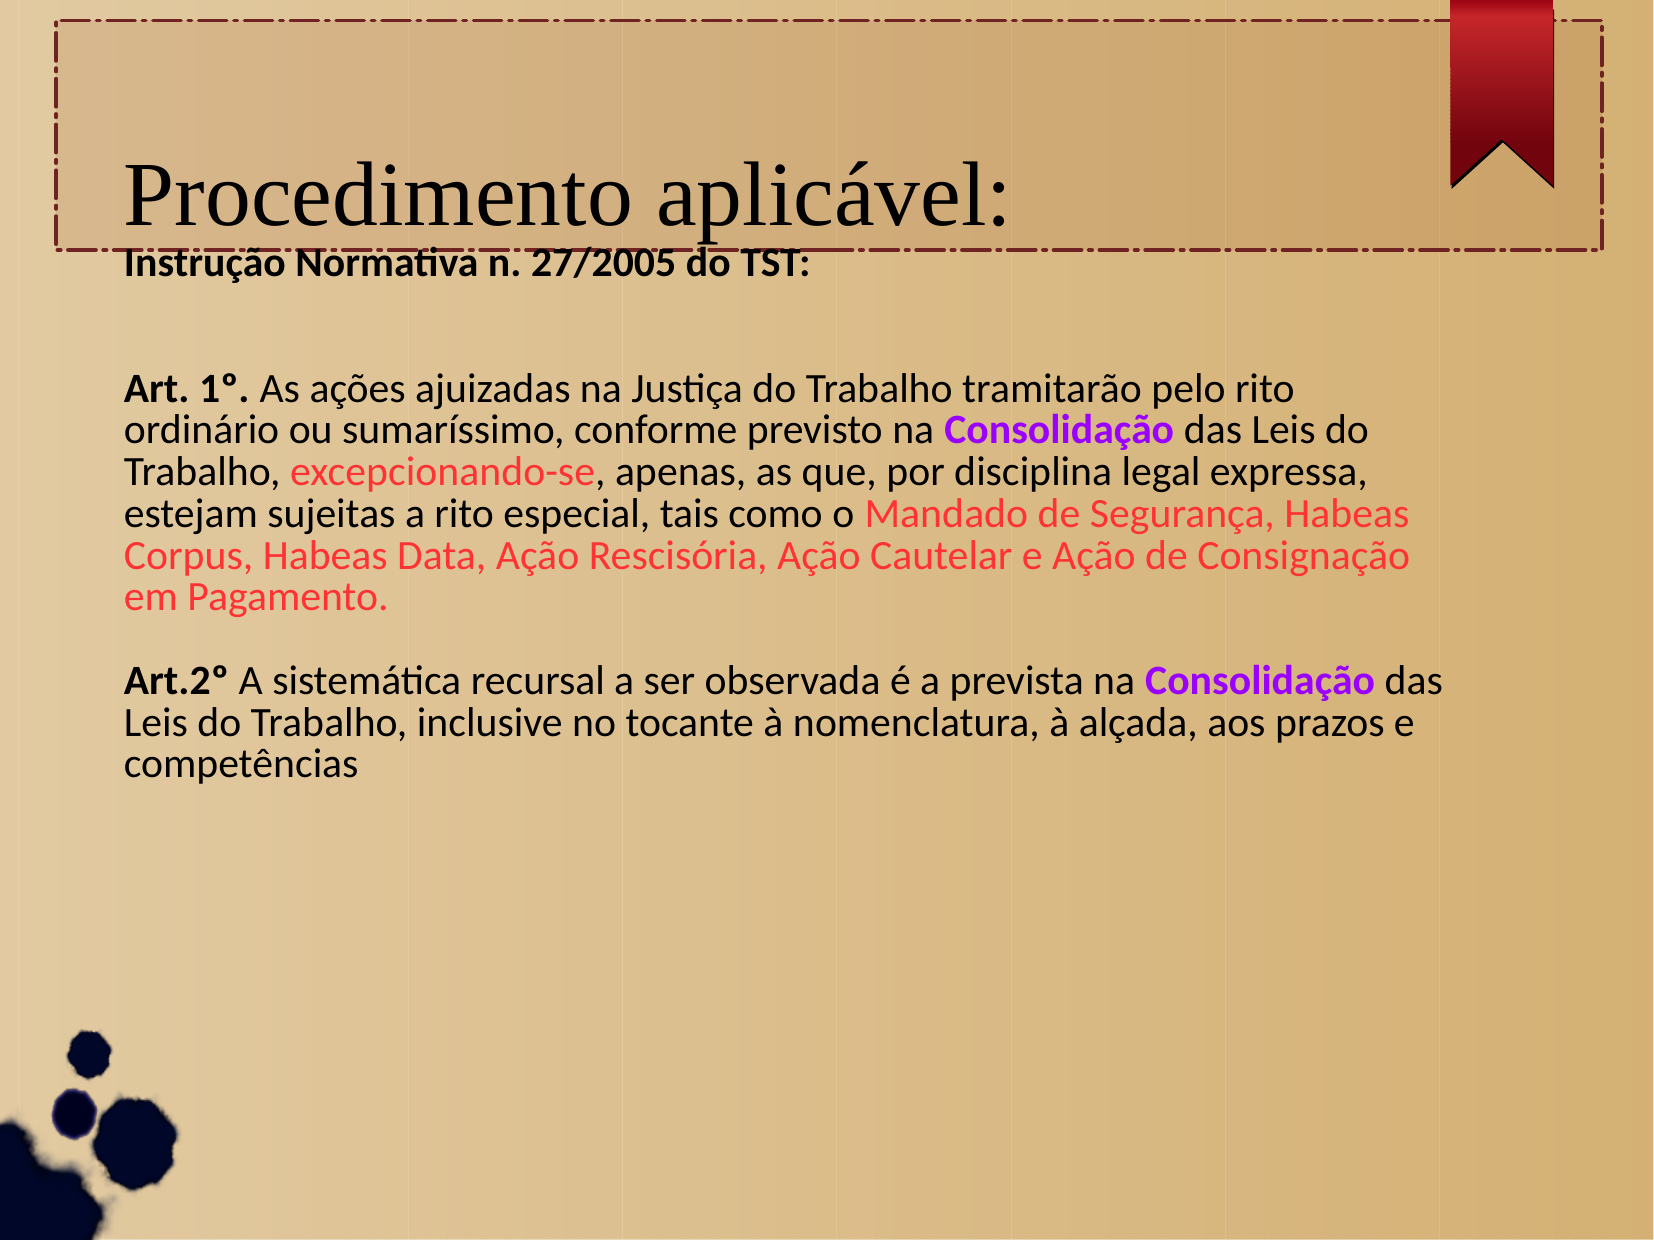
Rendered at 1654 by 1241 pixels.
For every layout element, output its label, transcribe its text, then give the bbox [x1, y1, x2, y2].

title Procedimento aplicável: Instrução Normativa n. 27/2005 do TST: Art. 1º. As ações ajuizadas na Justiça do Trabalho tramitarão pelo rito ordinário ou sumaríssimo, conforme previsto na Consolidação das Leis do Trabalho, excepcionando-se, apenas, as que, por disciplina legal expressa, estejam sujeitas a rito especial, tais como o Mandado de Segurança, Habeas Corpus, Habeas Data, Ação Rescisória, Ação Cautelar e Ação de Consignação em Pagamento. Art.2º A sistemática recursal a ser observada é a prevista na Consolidação das Leis do Trabalho, inclusive no tocante à nomenclatura, à alçada, aos prazos e competências [124, 83, 1453, 849]
